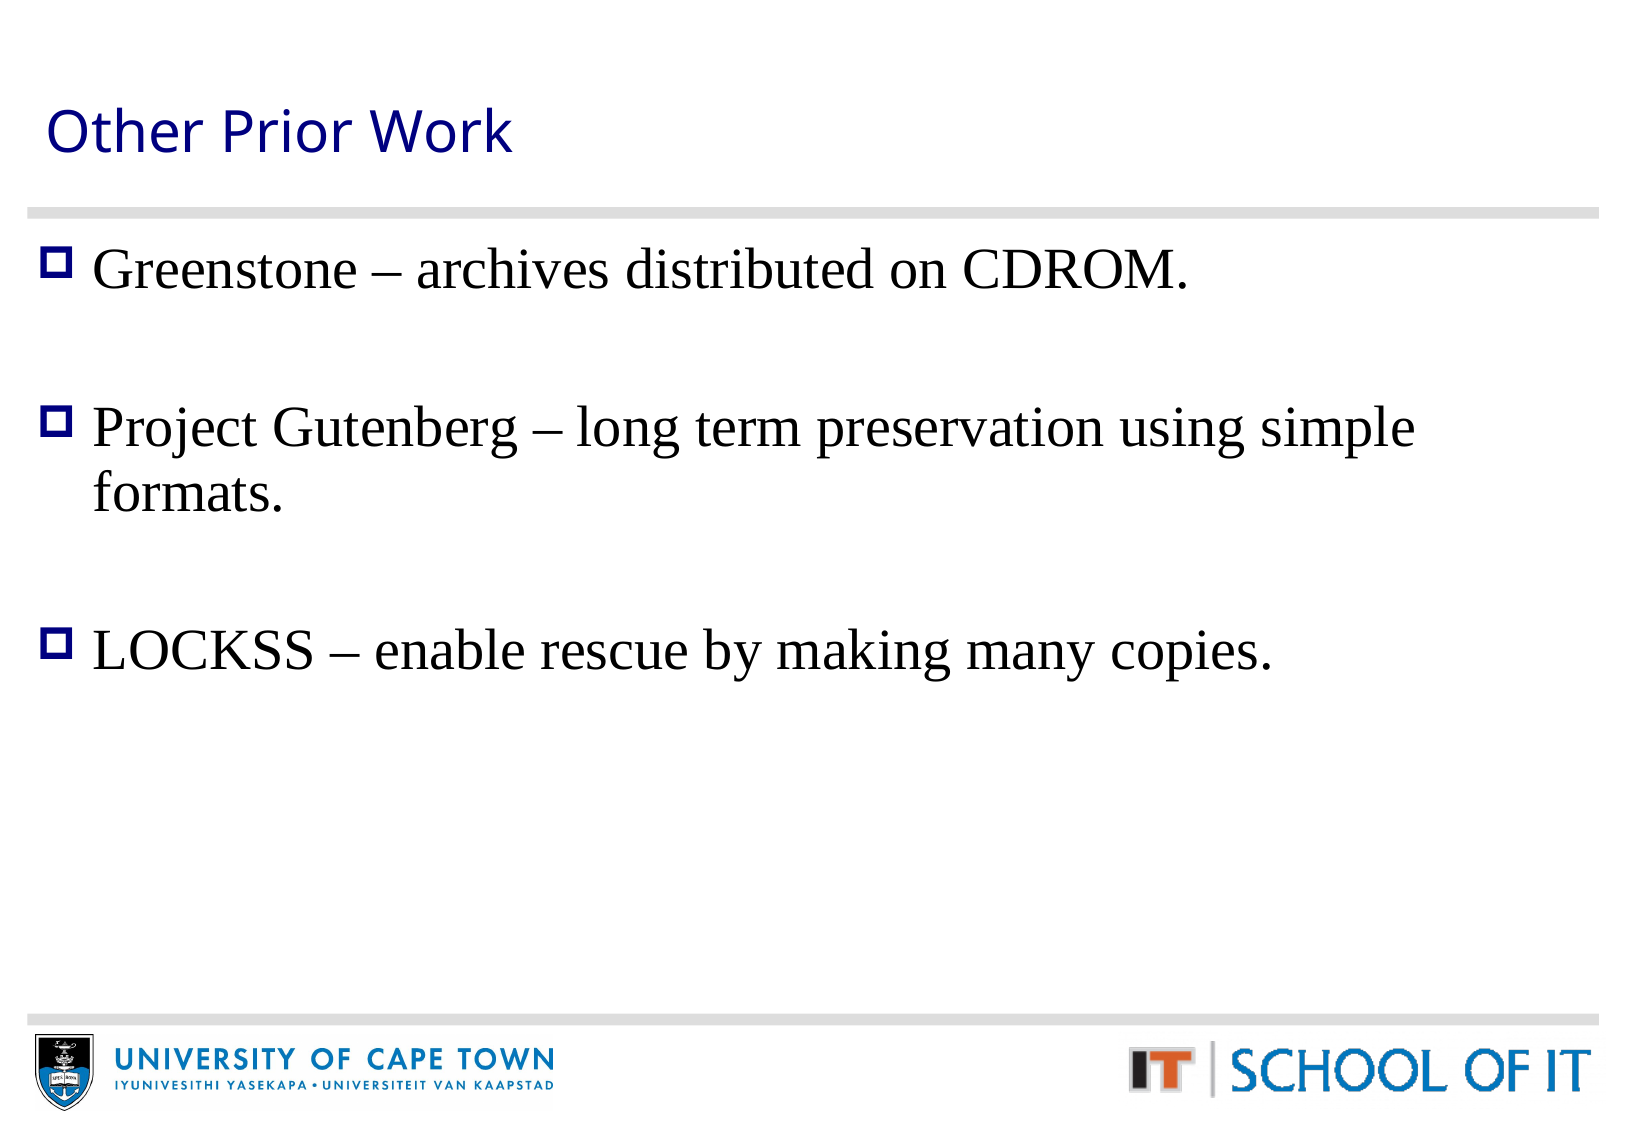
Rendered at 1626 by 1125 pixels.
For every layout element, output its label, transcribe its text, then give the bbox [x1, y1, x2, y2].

picture [1118, 1030, 1606, 1109]
picture [35, 1034, 553, 1111]
list Greenstone – archives distributed on CDROM. Project Gutenberg – long term preservation using simple formats. LOCKSS – enable rescue by making many copies. [36, 236, 1579, 998]
title Other Prior Work [45, 66, 1583, 194]
